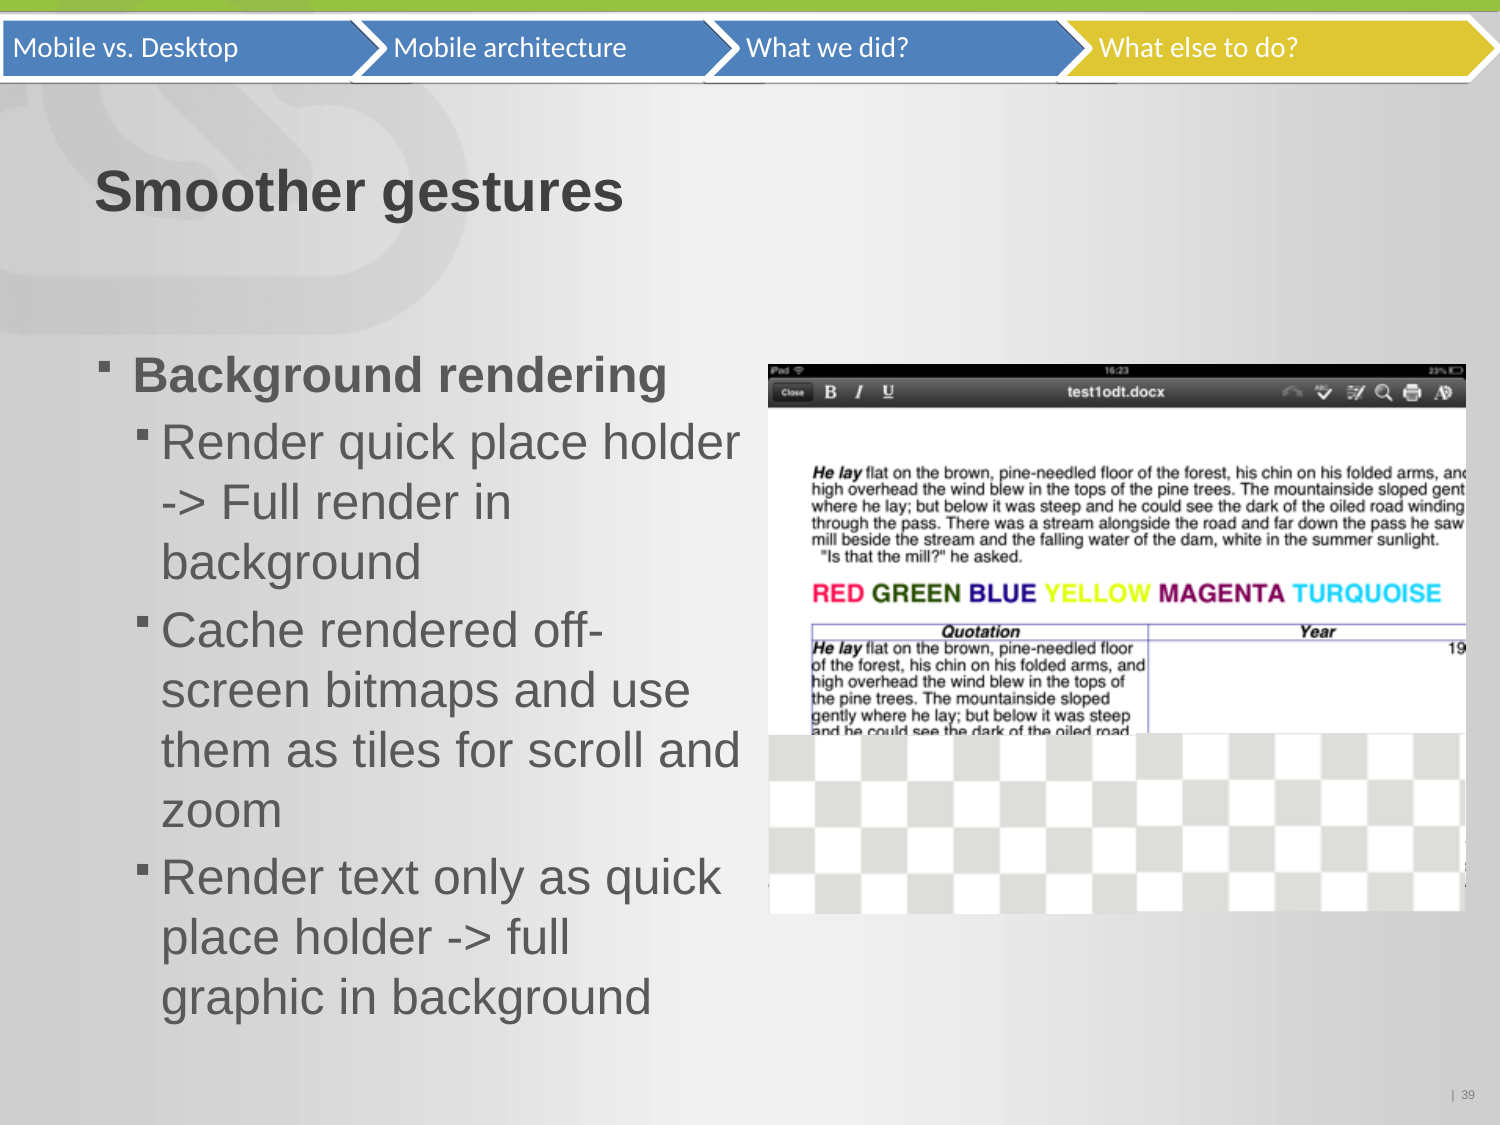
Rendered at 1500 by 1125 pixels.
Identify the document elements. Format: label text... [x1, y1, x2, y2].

text_box Mobile architecture [353, 17, 736, 80]
text_box Mobile vs. Desktop [0, 17, 383, 80]
text_box What we did? [705, 17, 1088, 80]
list Background rendering Render quick place holder -> Full render in background Cache rendered off-screen bitmaps and use them as tiles for scroll and zoom Render text only as quick place holder -> full graphic in background [81, 334, 763, 1091]
list Smoother gestures [79, 146, 1388, 300]
picture [0, 49, 1500, 1125]
picture [0, 0, 1500, 47]
text_box What else to do? [1058, 17, 1500, 80]
